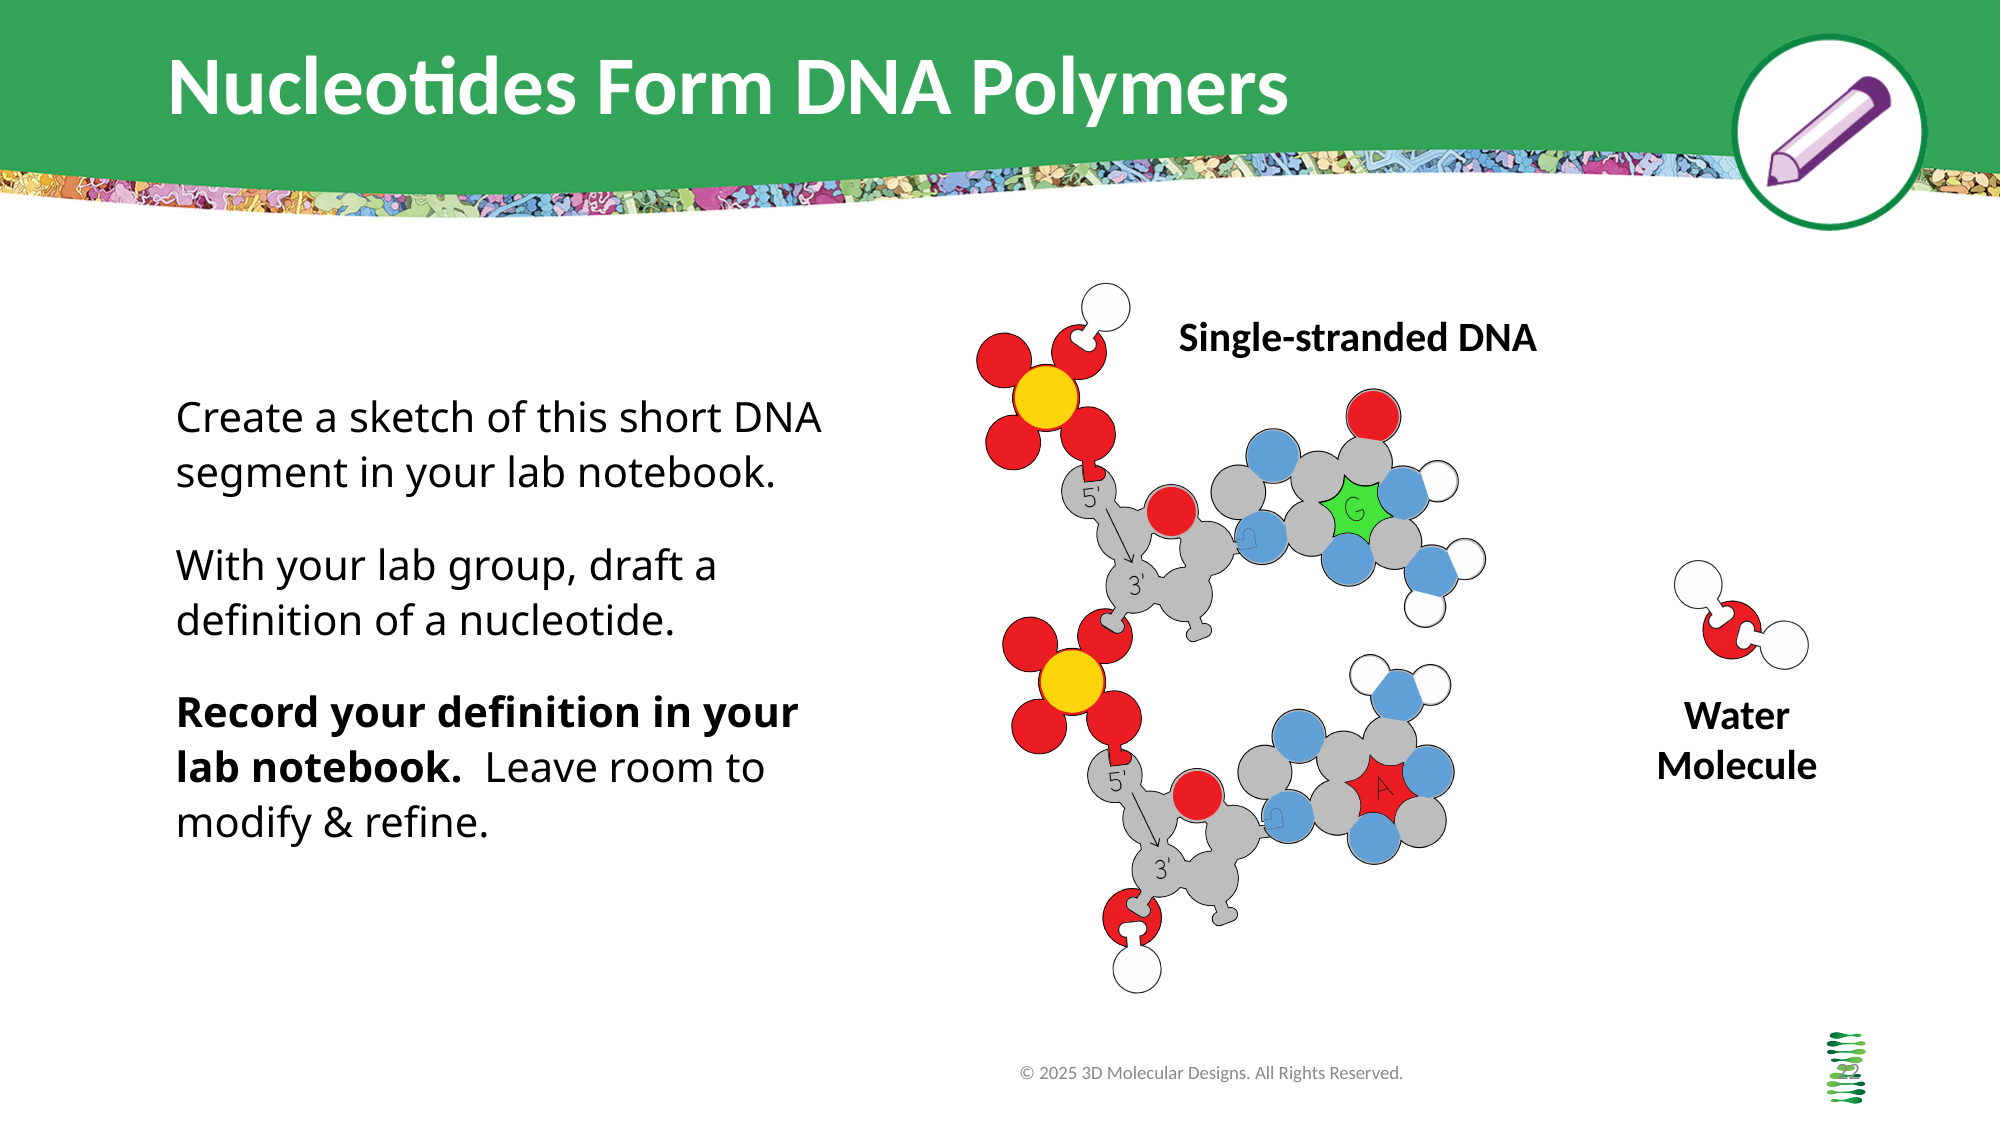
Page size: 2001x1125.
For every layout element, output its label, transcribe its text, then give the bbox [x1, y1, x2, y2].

picture [973, 273, 1514, 996]
text_box Single-stranded DNA [1164, 302, 1556, 368]
text_box Nucleotides Form DNA Polymers [152, 0, 1733, 164]
picture [1664, 550, 1814, 675]
text_box Water Molecule [1640, 680, 1834, 797]
slide_number 22 [1821, 1042, 1929, 1103]
text_box Create a sketch of this short DNA segment in your lab notebook. With your lab group, draft a definition of a nucleotide. Record your definition in your lab notebook. Leave room to modify & refine. [160, 378, 860, 969]
